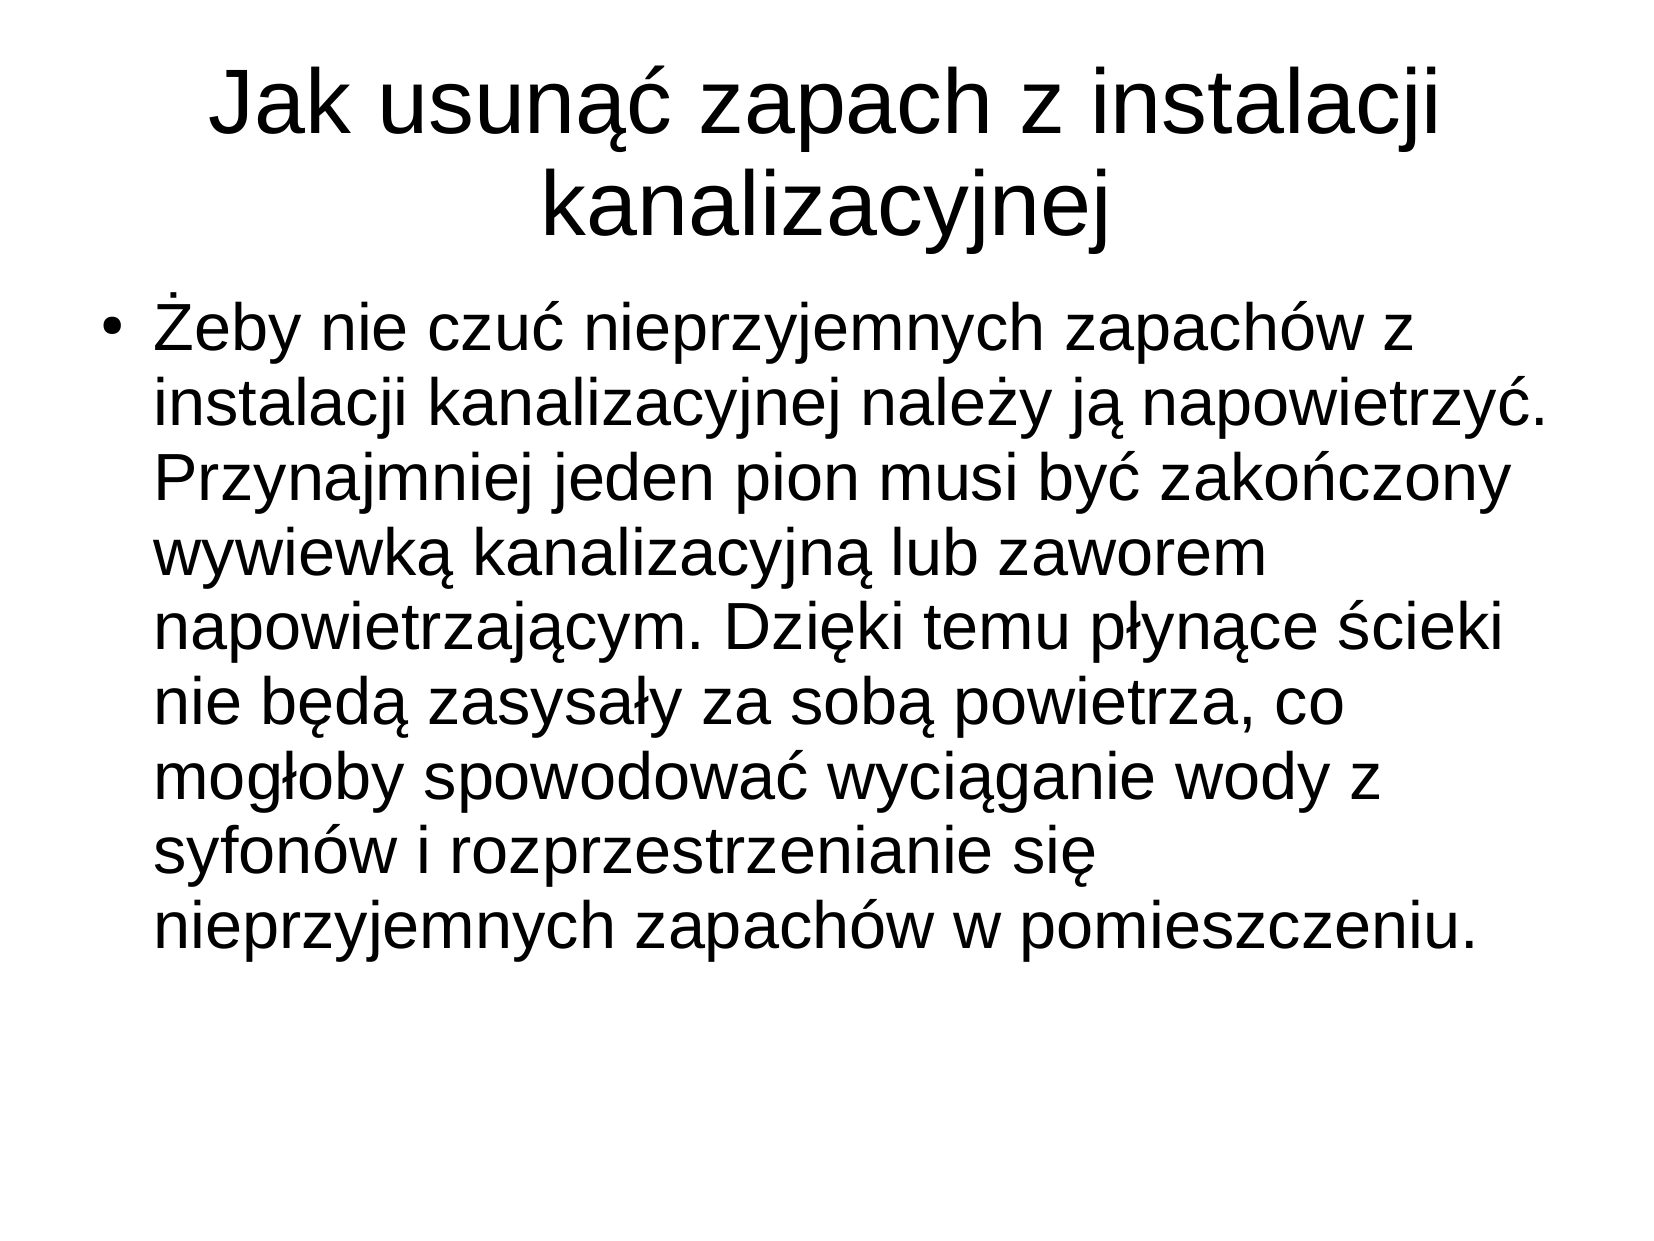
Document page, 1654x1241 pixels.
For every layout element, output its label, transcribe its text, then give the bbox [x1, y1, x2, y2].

list Żeby nie czuć nieprzyjemnych zapachów z instalacji kanalizacyjnej należy ją napowietrzyć. Przynajmniej jeden pion musi być zakończony wywiewką kanalizacyjną lub zaworem napowietrzającym. Dzięki temu płynące ścieki nie będą zasysały za sobą powietrza, co mogłoby spowodować wyciąganie wody z syfonów i rozprzestrzenianie się nieprzyjemnych zapachów w pomieszczeniu. [82, 290, 1571, 1109]
title Jak usunąć zapach z instalacji kanalizacyjnej [82, 49, 1571, 257]
